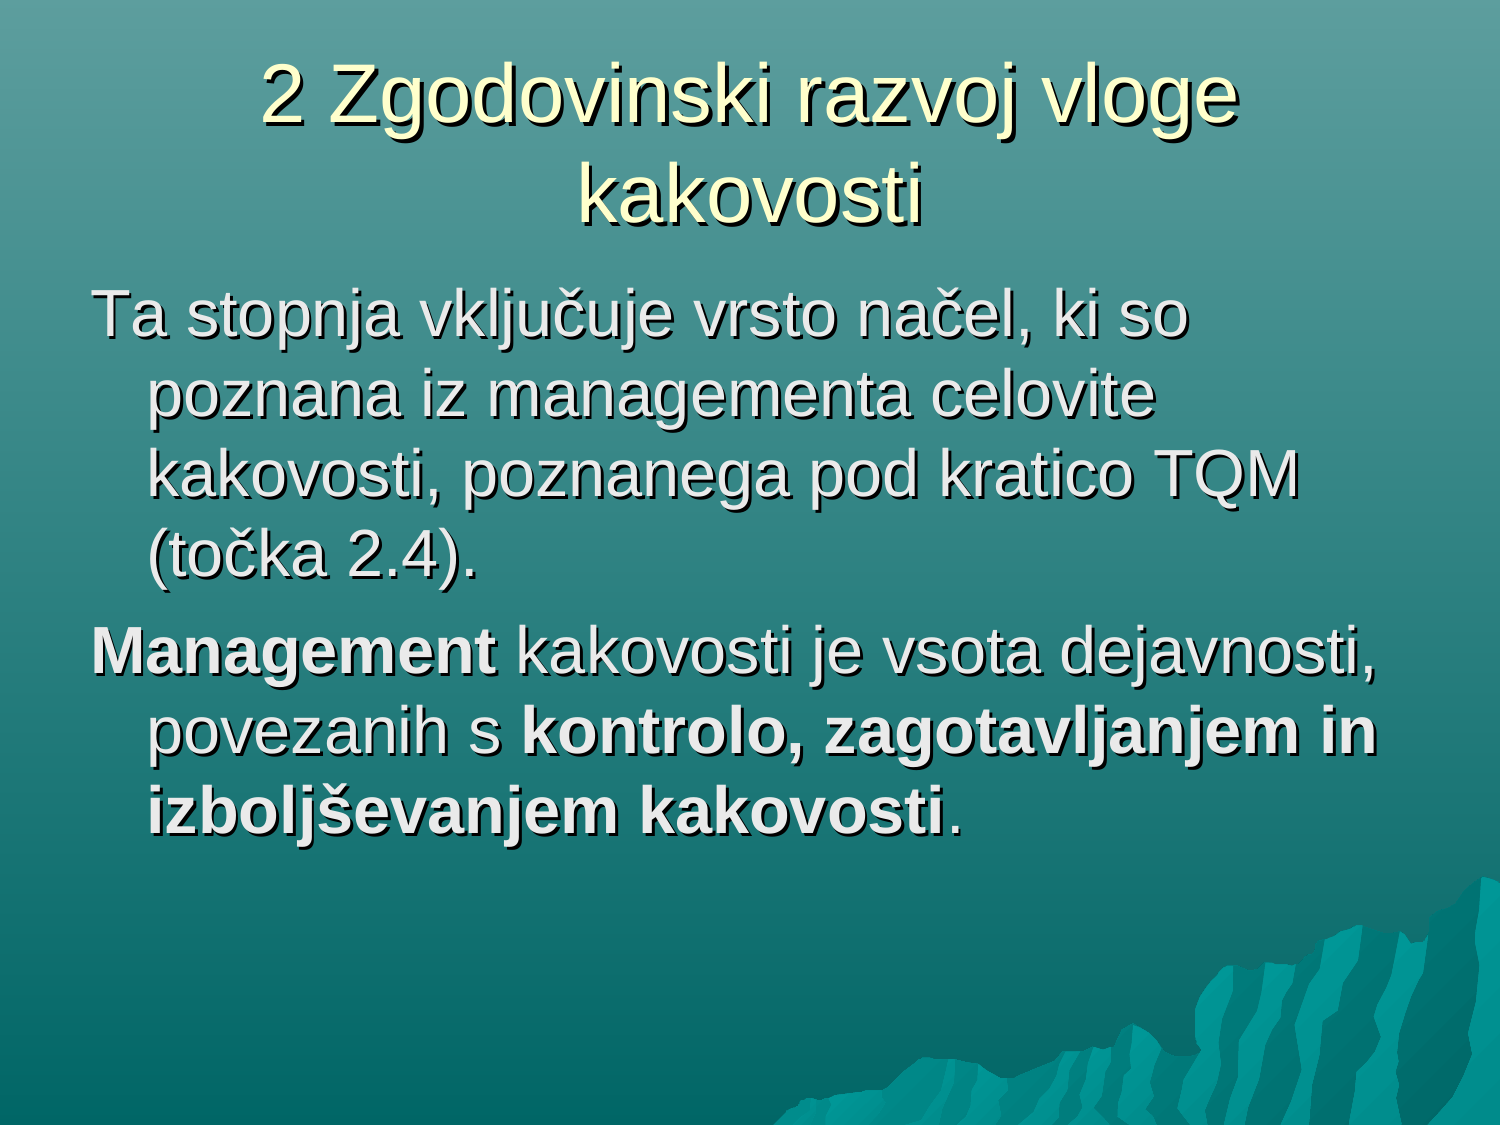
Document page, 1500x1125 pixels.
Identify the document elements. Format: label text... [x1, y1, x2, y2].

title 2 Zgodovinski razvoj vloge kakovosti [75, 31, 1426, 247]
list Ta stopnja vključuje vrsto načel, ki so poznana iz managementa celovite kakovosti, poznanega pod kratico TQM (točka 2.4). Management kakovosti je vsota dejavnosti, povezanih s kontrolo, zagotavljanjem in izboljševanjem kakovosti. [75, 262, 1426, 1006]
